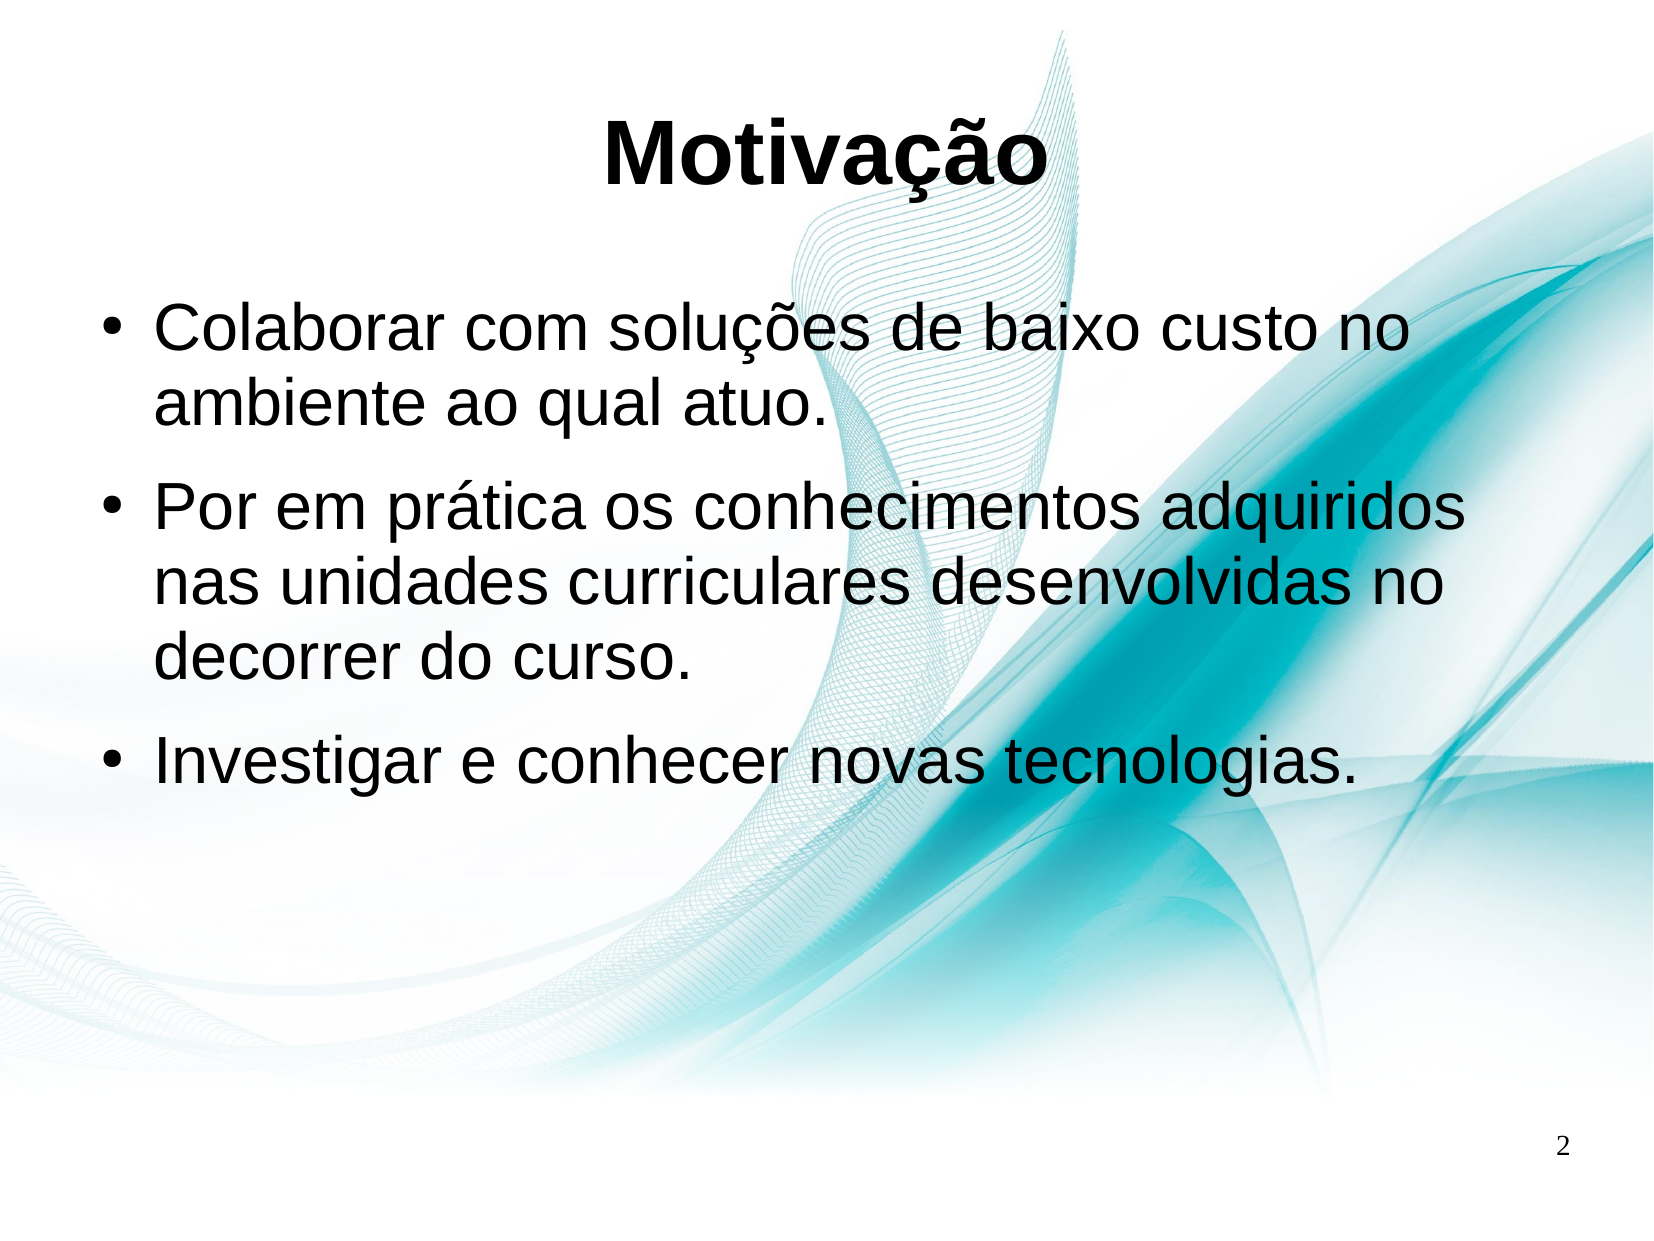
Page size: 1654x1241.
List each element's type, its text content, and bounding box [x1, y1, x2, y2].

list Colaborar com soluções de baixo custo no ambiente ao qual atuo. Por em prática os conhecimentos adquiridos nas unidades curriculares desenvolvidas no decorrer do curso. Investigar e conhecer novas tecnologias. [82, 290, 1571, 1109]
title Motivação [82, 56, 1571, 250]
picture [0, 29, 1654, 1123]
